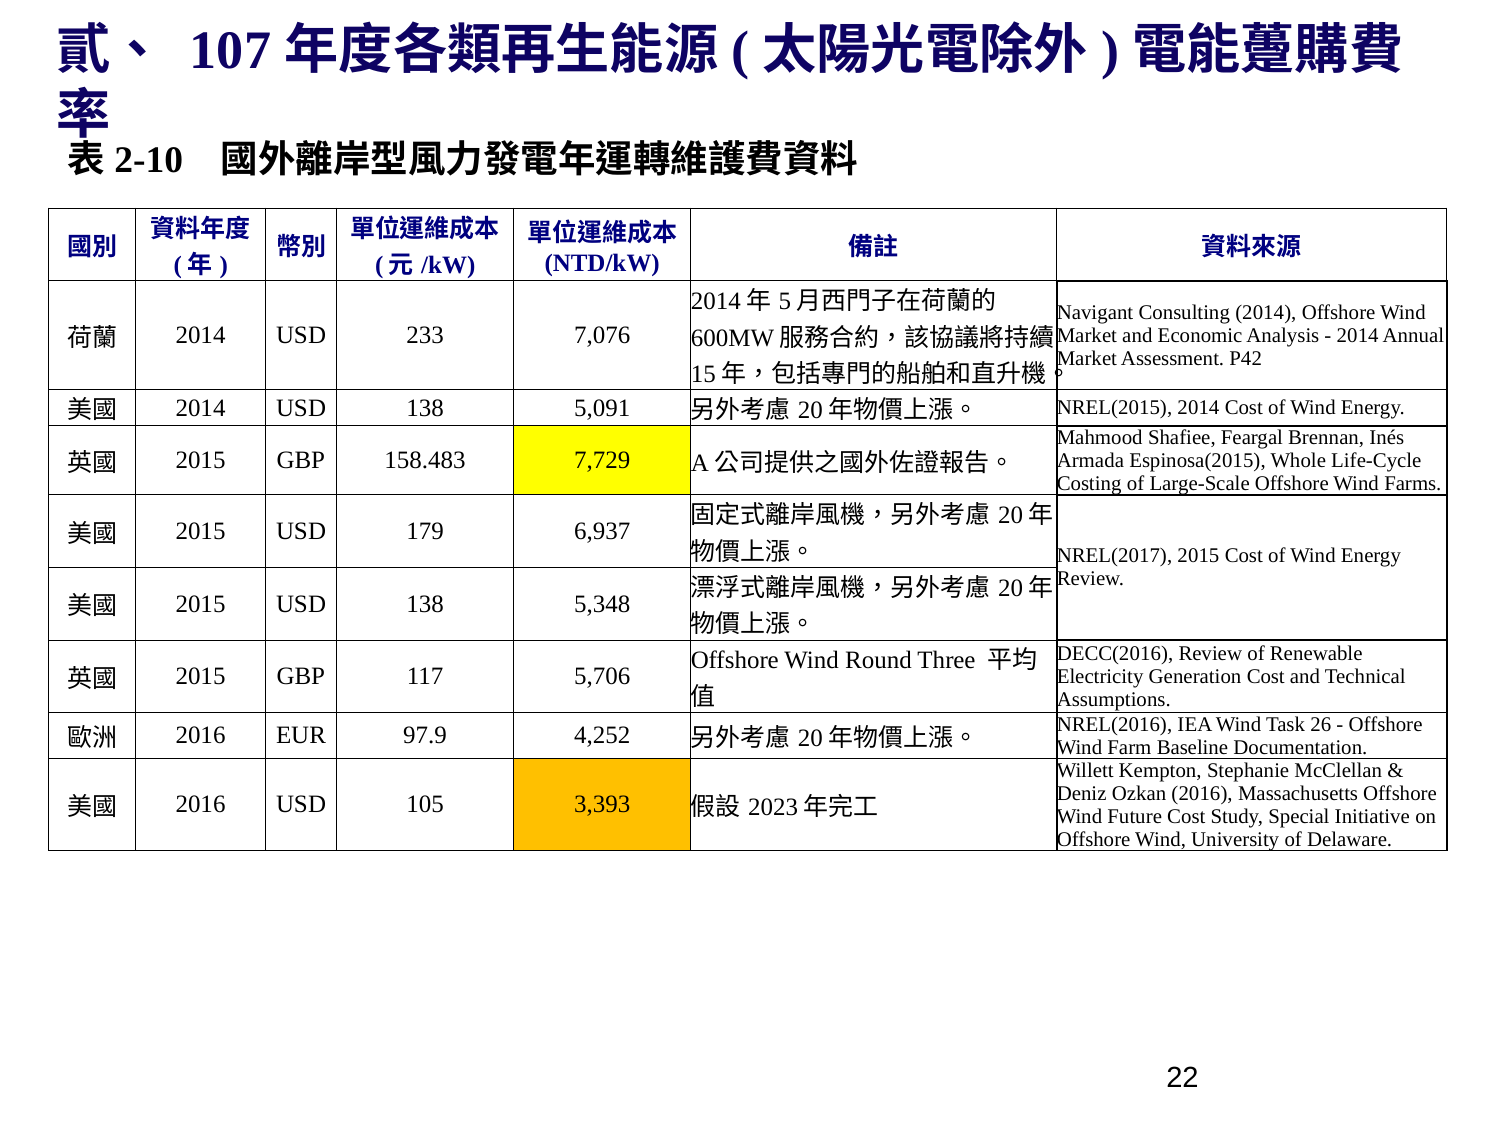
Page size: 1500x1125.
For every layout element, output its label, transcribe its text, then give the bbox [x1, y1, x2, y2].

table_cell A公司提供之國外佐證報告。 [691, 426, 1056, 494]
table_cell 漂浮式離岸風機，另外考慮20年物價上漲。 [691, 568, 1056, 640]
table_cell 7,076 [514, 281, 690, 389]
table_cell 美國 [49, 568, 135, 640]
table_cell 5,706 [514, 641, 690, 712]
table_cell 105 [337, 759, 513, 850]
table_cell 2015 [136, 641, 265, 712]
table_cell 2014年5月西門子在荷蘭的600MW服務合約，該協議將持續15年，包括專門的船舶和直升機。 [691, 281, 1056, 389]
table_cell USD [266, 390, 336, 425]
text_box <編號> [1151, 1051, 1500, 1125]
table_cell 英國 [49, 426, 135, 494]
table_cell 97.9 [337, 713, 513, 758]
table_cell 117 [337, 641, 513, 712]
table_cell Willett Kempton, Stephanie McClellan & Deniz Ozkan (2016), Massachusetts Offshore Wind Future Cost Study, Special Initiative on Offshore Wind, University of Delaware. [1058, 759, 1446, 850]
table_cell 另外考慮20年物價上漲。 [691, 390, 1056, 425]
table_cell 美國 [49, 495, 135, 567]
table_cell NREL(2016), IEA Wind Task 26 - Offshore Wind Farm Baseline Documentation. [1058, 713, 1446, 758]
table_cell Mahmood Shafiee, Feargal Brennan, Inés Armada Espinosa(2015), Whole Life-Cycle Costing of Large-Scale Offshore Wind Farms. [1058, 427, 1446, 494]
table_cell 固定式離岸風機，另外考慮20年物價上漲。 [691, 495, 1056, 567]
table_header 單位運維成本 (元/kW) [337, 209, 513, 280]
table_cell NREL(2017), 2015 Cost of Wind Energy Review. [1058, 496, 1446, 639]
table_cell Navigant Consulting (2014), Offshore Wind Market and Economic Analysis - 2014 Annual Market Assessment. P42 [1058, 282, 1446, 389]
text_box 貳、 107年度各類再生能源(太陽光電除外)電能躉購費率 [41, 7, 1459, 90]
table_cell GBP [266, 641, 336, 712]
table_cell 4,252 [514, 713, 690, 758]
table_cell 158.483 [337, 426, 513, 494]
table_cell 138 [337, 390, 513, 425]
table_cell USD [266, 568, 336, 640]
text_box 表2-10 國外離岸型風力發電年運轉維護費資料 [53, 127, 1447, 199]
table_header 資料來源 [1057, 209, 1446, 280]
table_cell 英國 [49, 641, 135, 712]
table_cell 荷蘭 [49, 281, 135, 389]
table_cell 5,348 [514, 568, 690, 640]
table_cell 歐洲 [49, 713, 135, 758]
table_cell 另外考慮20年物價上漲。 [691, 713, 1056, 758]
table_cell 假設2023年完工 [691, 759, 1056, 850]
table_cell USD [266, 759, 336, 850]
table_cell 3,393 [514, 759, 690, 850]
table_header 單位運維成本 (NTD/kW) [514, 209, 690, 280]
table_header 幣別 [266, 209, 336, 280]
table_cell 7,729 [514, 426, 690, 494]
table_header 資料年度 (年) [136, 209, 265, 280]
table_cell USD [266, 495, 336, 567]
table_cell EUR [266, 713, 336, 758]
table_cell 2016 [136, 759, 265, 850]
table_cell 5,091 [514, 390, 690, 425]
table_cell 2015 [136, 568, 265, 640]
table_header 備註 [691, 209, 1056, 280]
table_cell DECC(2016), Review of Renewable Electricity Generation Cost and Technical Assumptions. [1058, 641, 1446, 712]
table_cell 6,937 [514, 495, 690, 567]
table_cell GBP [266, 426, 336, 494]
table_cell 233 [337, 281, 513, 389]
table_cell Offshore Wind Round Three 平均值 [691, 641, 1056, 712]
table_header 國別 [49, 209, 135, 280]
table_cell USD [266, 281, 336, 389]
table_cell 美國 [49, 759, 135, 850]
table_cell 2014 [136, 281, 265, 389]
table_cell 2015 [136, 495, 265, 567]
table_cell 美國 [49, 390, 135, 425]
table_cell NREL(2015), 2014 Cost of Wind Energy. [1058, 390, 1446, 425]
table_cell 2016 [136, 713, 265, 758]
table_cell 138 [337, 568, 513, 640]
table_cell 179 [337, 495, 513, 567]
table_cell 2014 [136, 390, 265, 425]
table_cell 2015 [136, 426, 265, 494]
